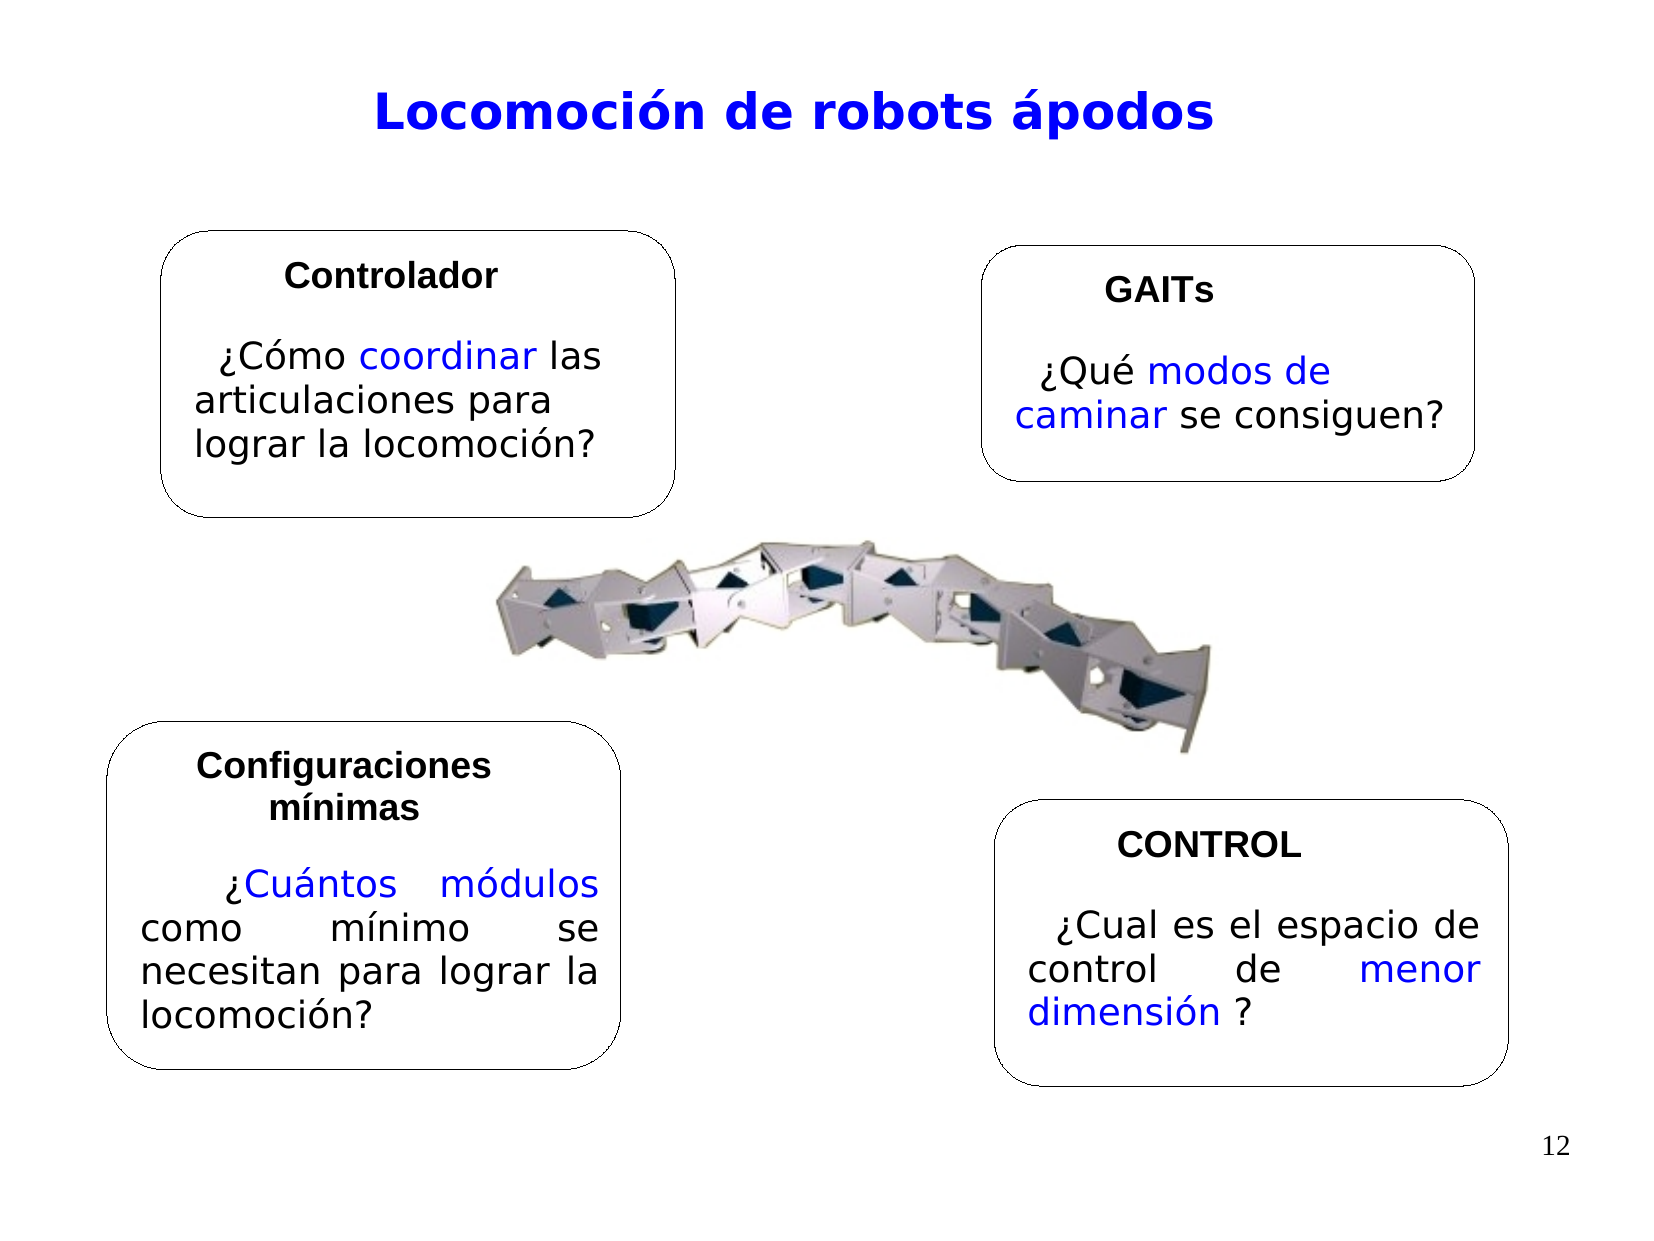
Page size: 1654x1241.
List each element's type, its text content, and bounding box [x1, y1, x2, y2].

picture [485, 537, 1230, 761]
text_box Configuraciones mínimas [181, 737, 508, 837]
text_box ¿Qué modos de caminar se consiguen? [999, 342, 1507, 445]
text_box GAITs [1089, 261, 1230, 319]
text_box CONTROL [1102, 815, 1318, 873]
text_box ¿Cual es el espacio de control de menor dimensión ? [1012, 896, 1519, 1043]
text_box ¿Cuántos módulos como mínimo se necesitan para lograr la locomoción? [125, 855, 632, 1045]
text_box Controlador [268, 246, 514, 304]
text_box ¿Cómo coordinar las articulaciones para lograr la locomoción? [179, 327, 686, 474]
text_box Locomoción de robots ápodos [359, 75, 1231, 149]
